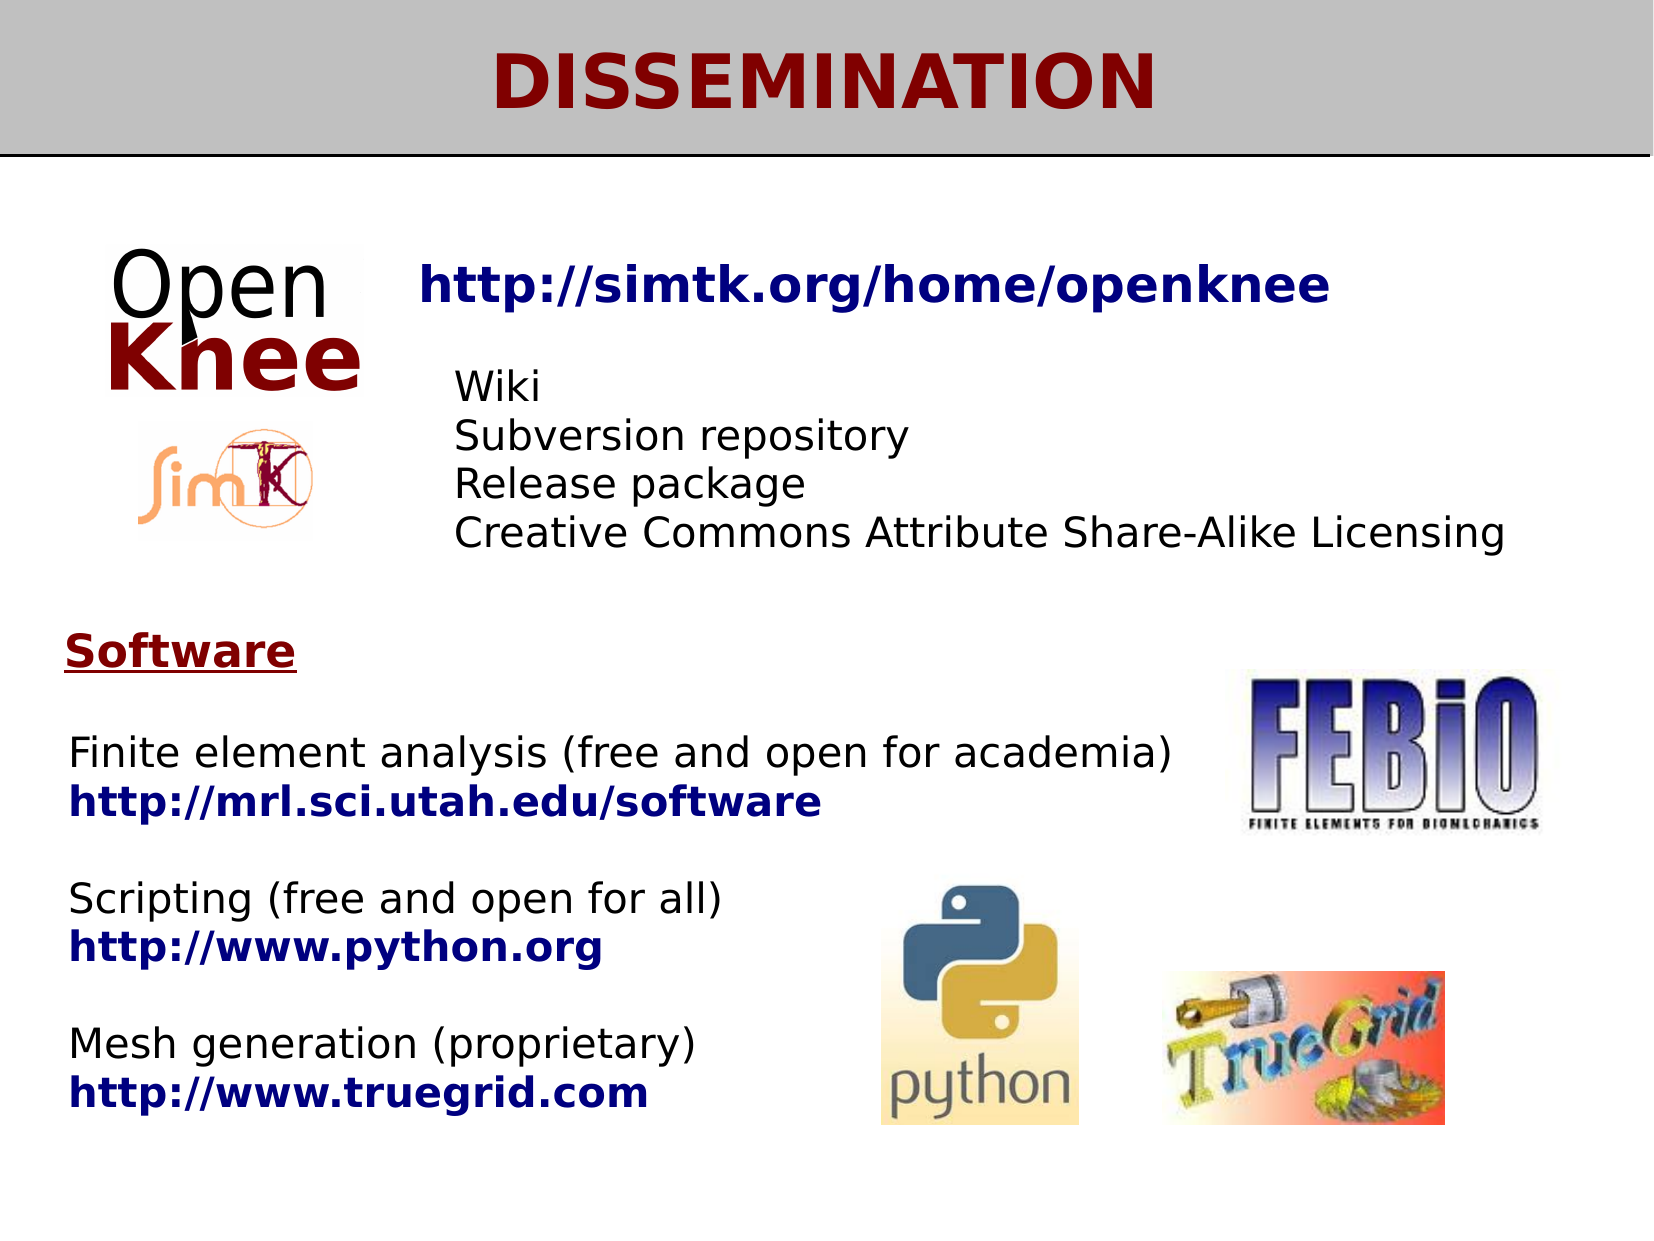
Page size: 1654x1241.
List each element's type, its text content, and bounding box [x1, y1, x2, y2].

picture [105, 244, 364, 397]
text_box Software [48, 617, 312, 686]
text_box [0, 0, 1654, 156]
picture [881, 857, 1079, 1126]
picture [1225, 669, 1564, 861]
text_box DISSEMINATION [0, 31, 1651, 134]
picture [1162, 971, 1445, 1126]
picture [138, 421, 313, 541]
text_box http://simtk.org/home/openknee Wiki Subversion repository Release package Creative Commons Attribute Share-Alike Licensing [403, 249, 1593, 565]
text_box Finite element analysis (free and open for academia) http://mrl.sci.utah.edu/software Scripting (free and open for all) http://www.python.org Mesh generation (proprietary) http://www.truegrid.com [53, 721, 1189, 1125]
